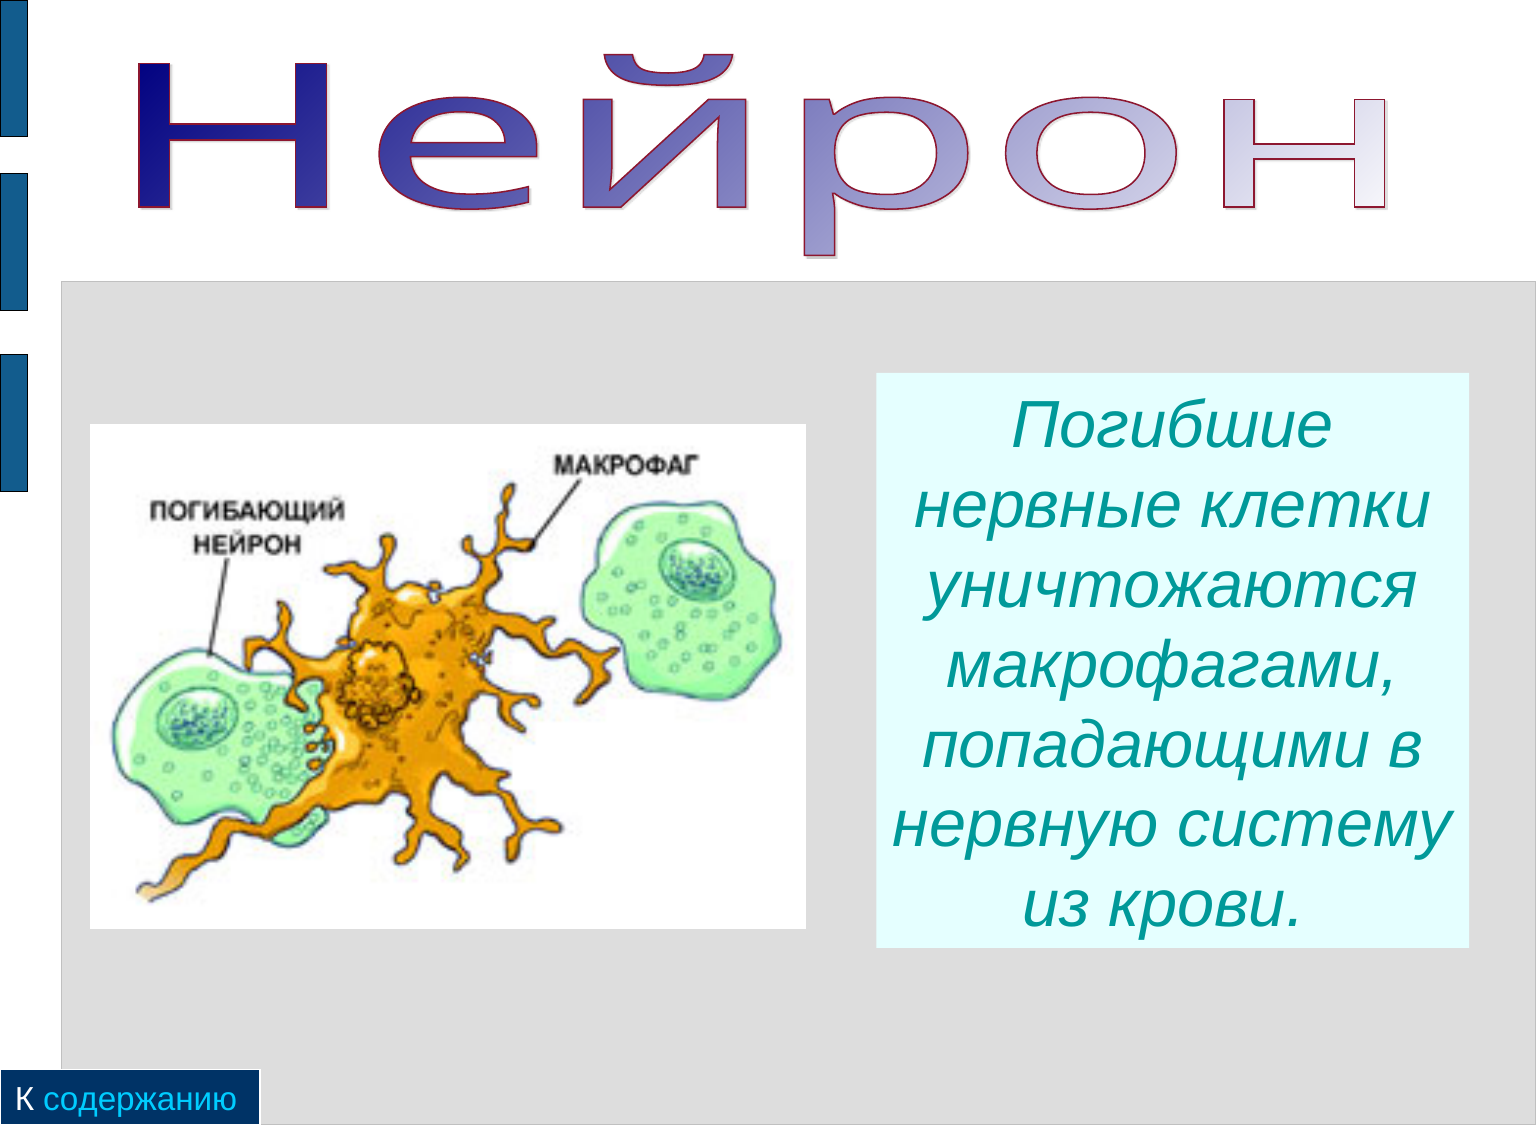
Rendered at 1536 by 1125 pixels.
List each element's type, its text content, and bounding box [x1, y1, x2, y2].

text_box Нейрон [379, 97, 537, 210]
text_box Погибшие нервные клетки уничтожаются макрофагами, попадающими в нервную систему из крови. [876, 372, 1470, 948]
text_box Нейрон [1005, 97, 1177, 210]
text_box Нейрон [604, 54, 733, 86]
text_box Нейрон [804, 97, 968, 256]
text_box Нейрон [138, 63, 327, 208]
text_box К содержанию [0, 1069, 260, 1125]
picture [90, 424, 806, 929]
text_box Нейрон [1223, 99, 1385, 208]
text_box Нейрон [583, 99, 746, 208]
